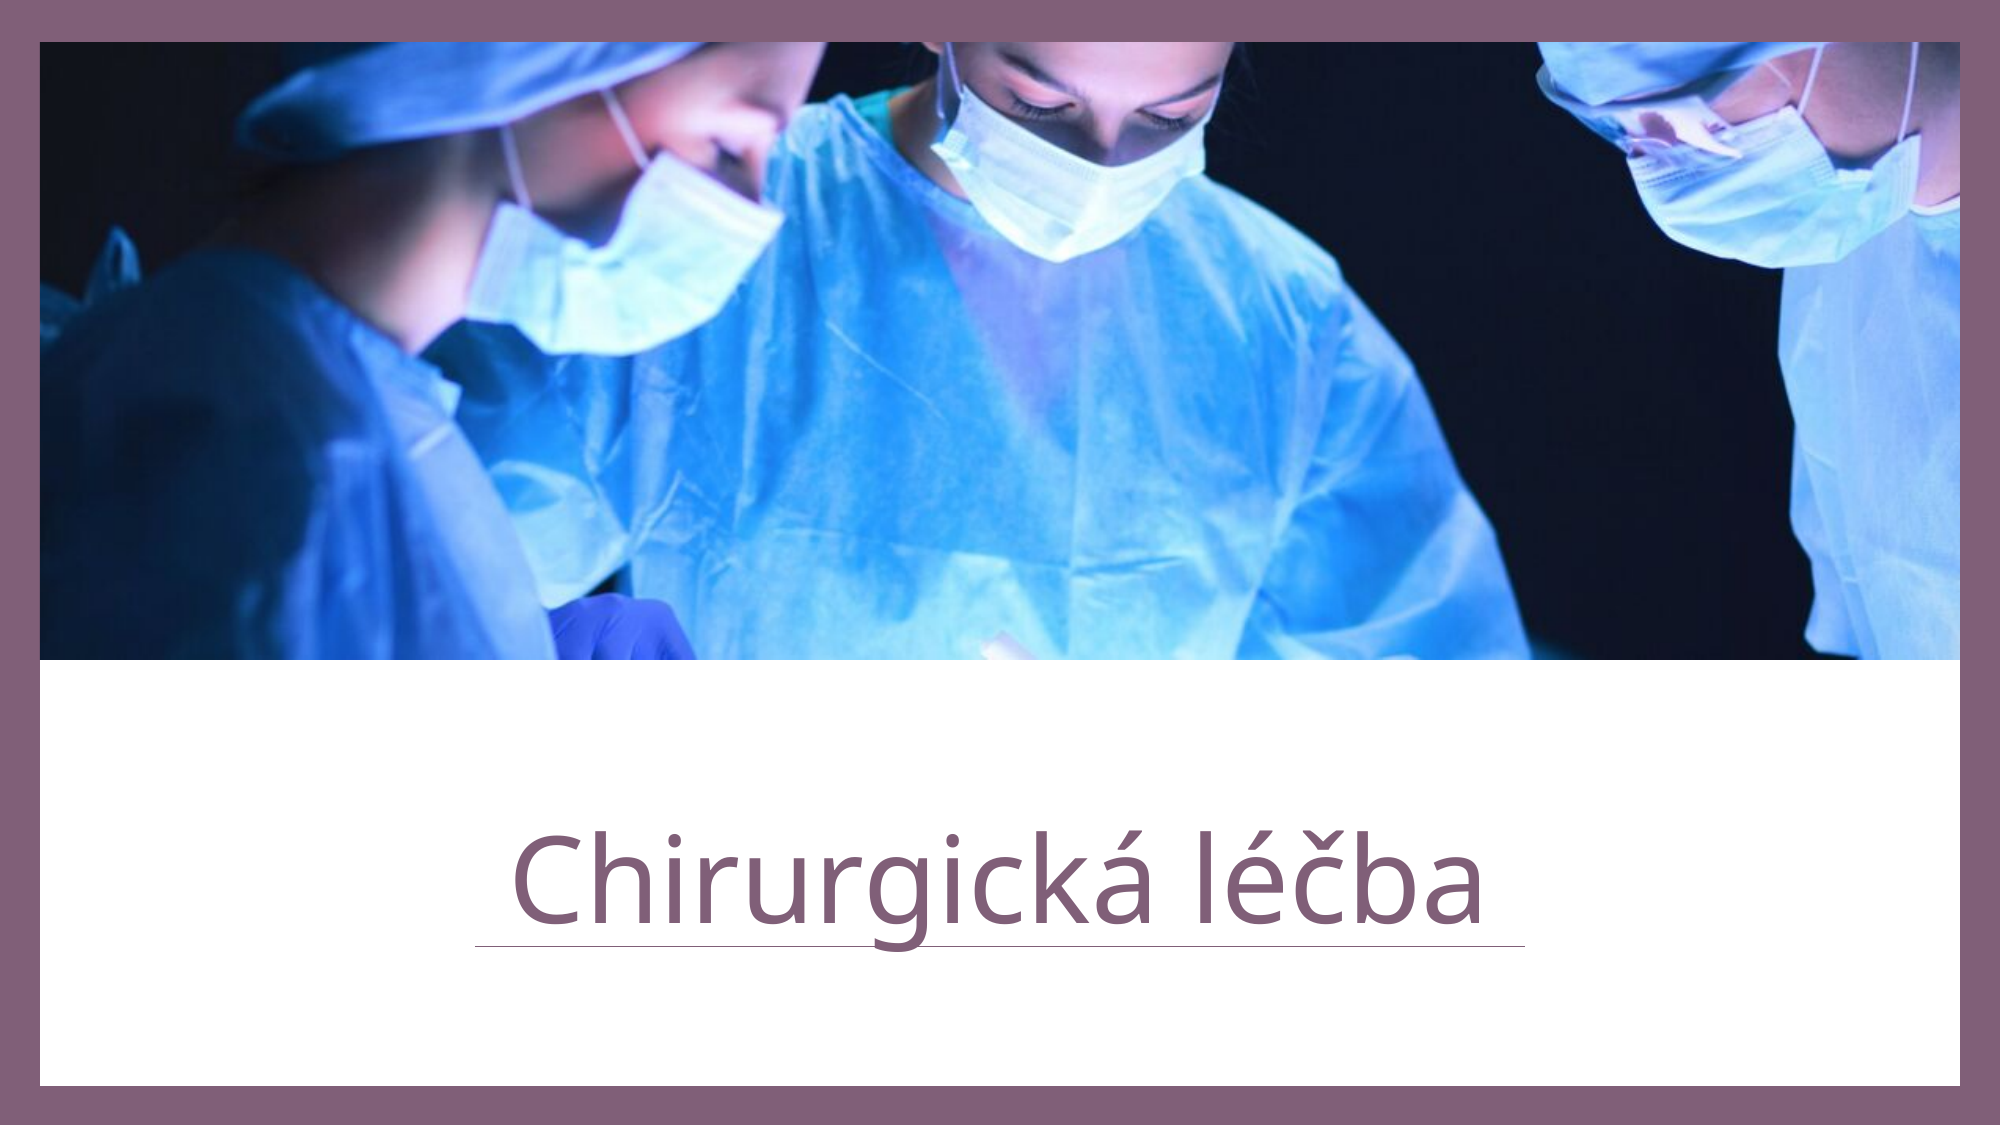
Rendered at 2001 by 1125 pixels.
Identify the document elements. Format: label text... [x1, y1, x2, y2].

picture [39, 42, 1960, 660]
title Chirurgická léčba [182, 701, 1818, 958]
text_box [0, 0, 2000, 1125]
